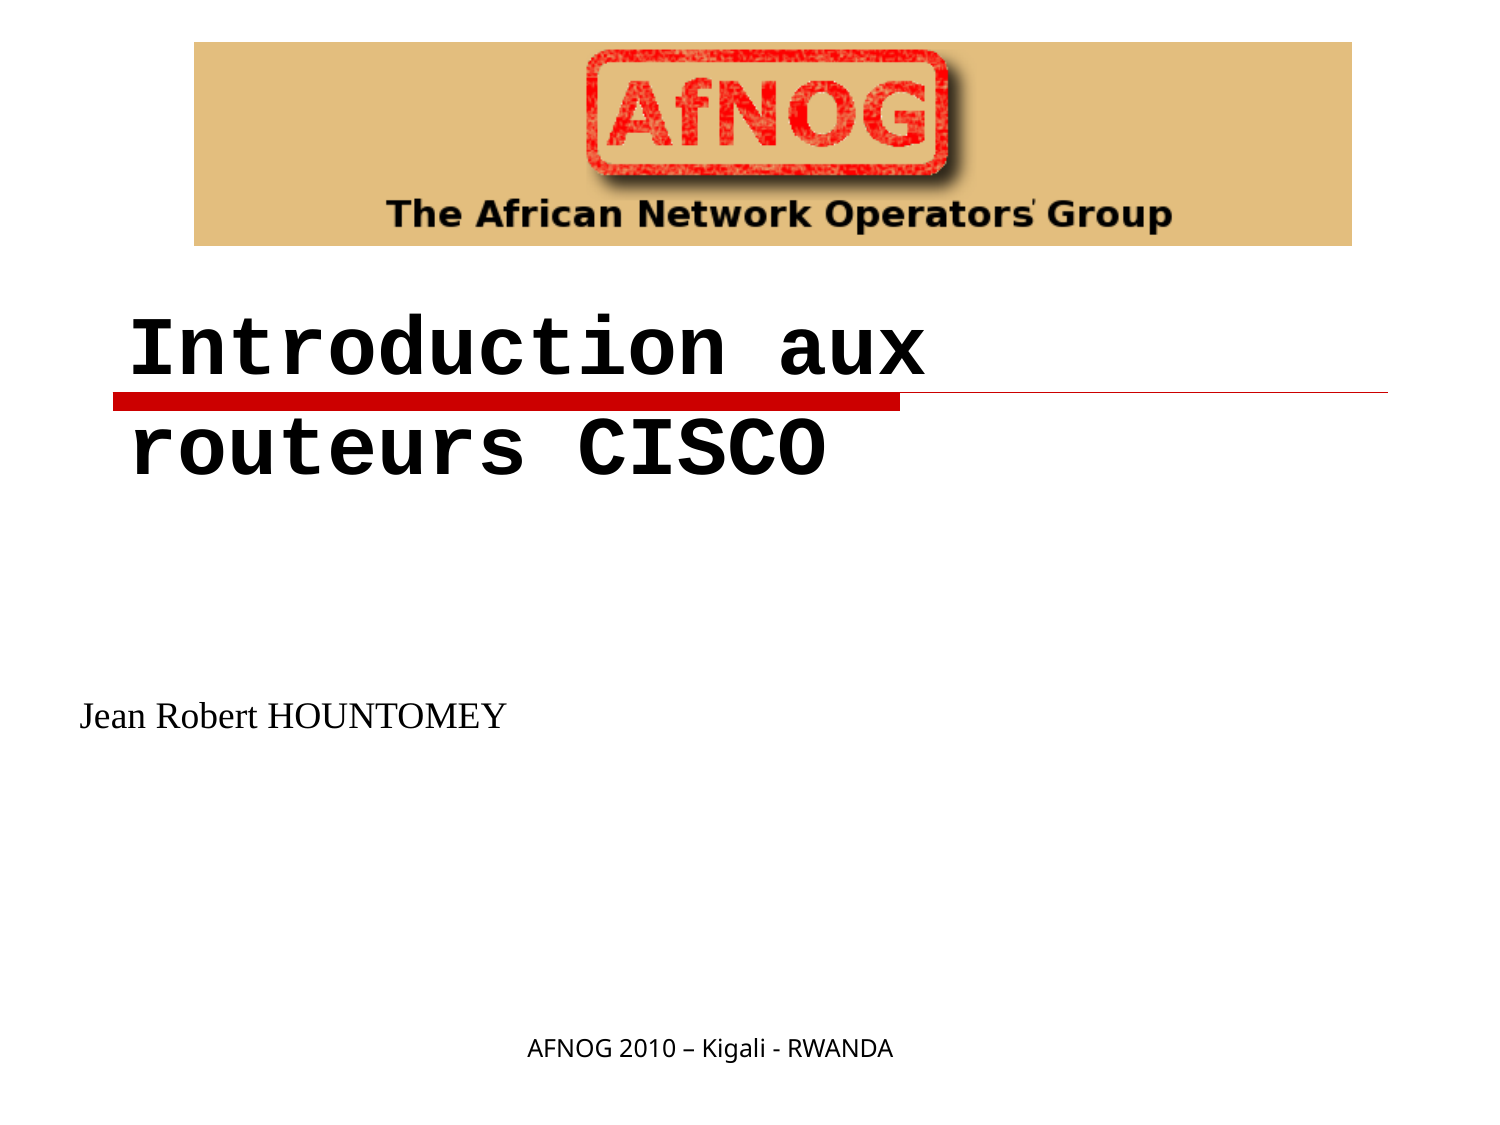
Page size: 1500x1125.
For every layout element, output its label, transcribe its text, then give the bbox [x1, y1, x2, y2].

text_box Jean Robert HOUNTOMEY [64, 621, 833, 810]
picture [194, 42, 1352, 246]
text_box AFNOG 2010 – Kigali - RWANDA [512, 1025, 988, 1101]
title Introduction aux routeurs CISCO [112, 278, 1388, 504]
